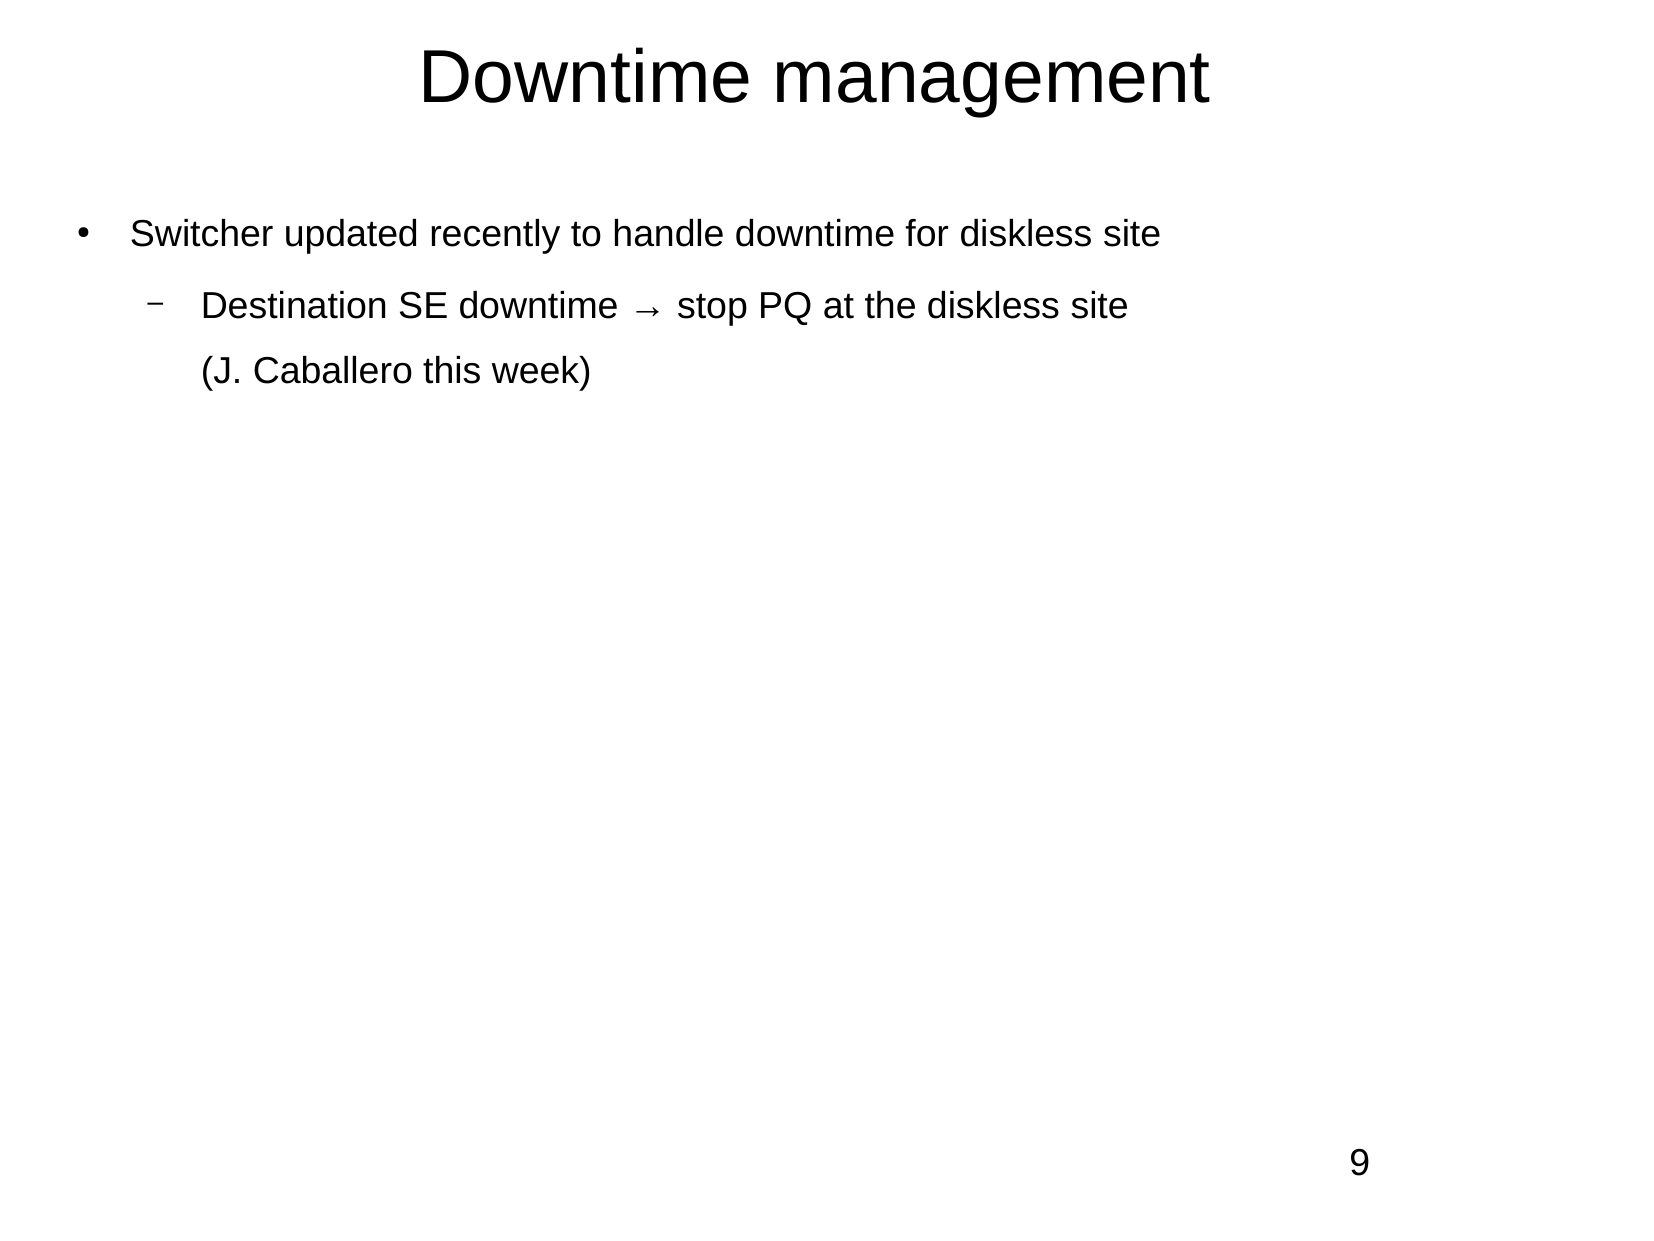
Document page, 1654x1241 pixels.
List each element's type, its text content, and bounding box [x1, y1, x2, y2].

text_box <numéro> [1334, 1133, 1621, 1205]
list Switcher updated recently to handle downtime for diskless site Destination SE downtime → stop PQ at the diskless site (J. Caballero this week) [59, 212, 1630, 1150]
title Downtime management [165, 0, 1465, 161]
